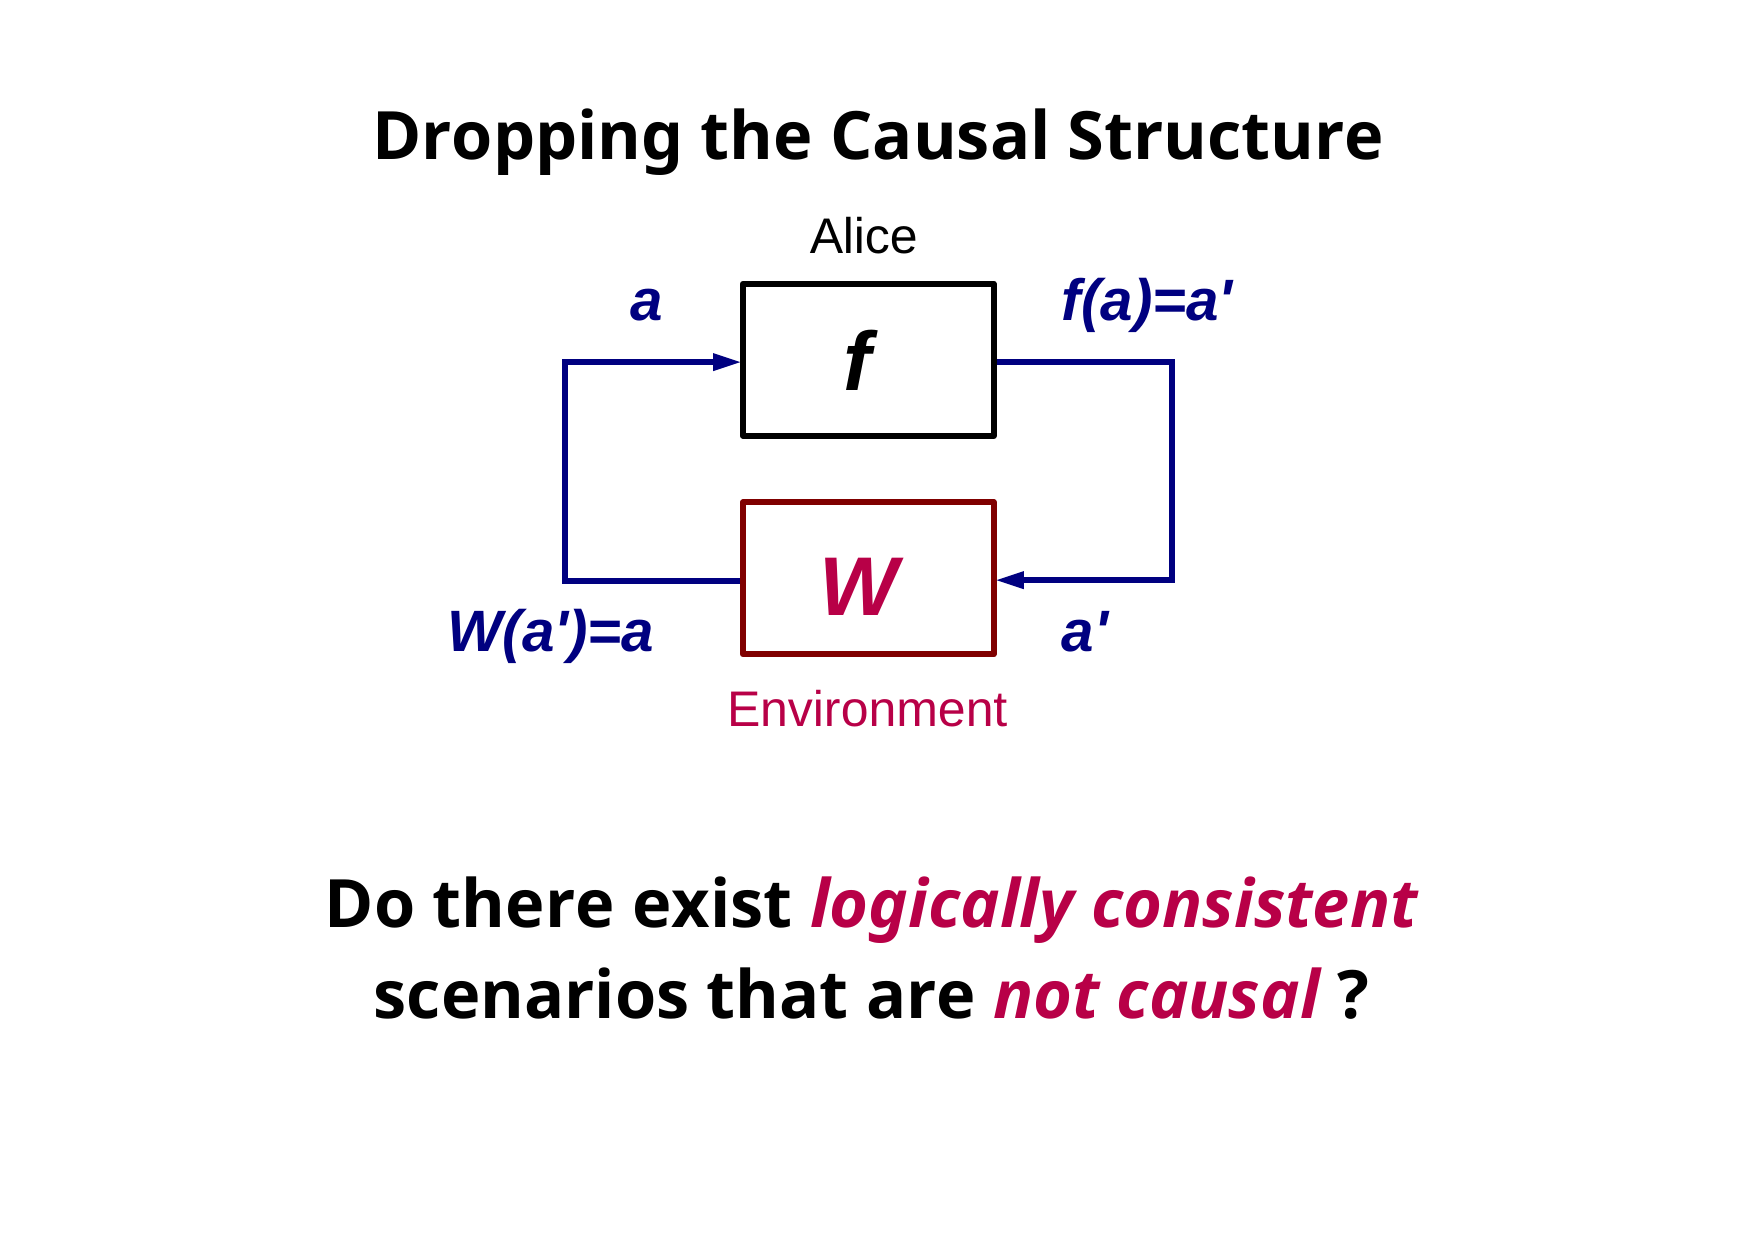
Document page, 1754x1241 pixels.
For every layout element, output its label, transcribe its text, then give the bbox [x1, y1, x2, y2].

text_box Environment [709, 670, 1318, 747]
text_box Dropping the Causal Structure [357, 81, 1545, 171]
text_box a [612, 257, 1111, 344]
text_box W [801, 529, 1075, 644]
text_box Alice [791, 197, 1065, 257]
text_box f(a)=a' [1111, 257, 1542, 344]
text_box a' [1044, 588, 1542, 675]
text_box W(a')=a [429, 588, 928, 675]
text_box Do there exist logically consistent scenarios that are not causal ? [310, 848, 1498, 1088]
text_box f [825, 344, 1099, 419]
